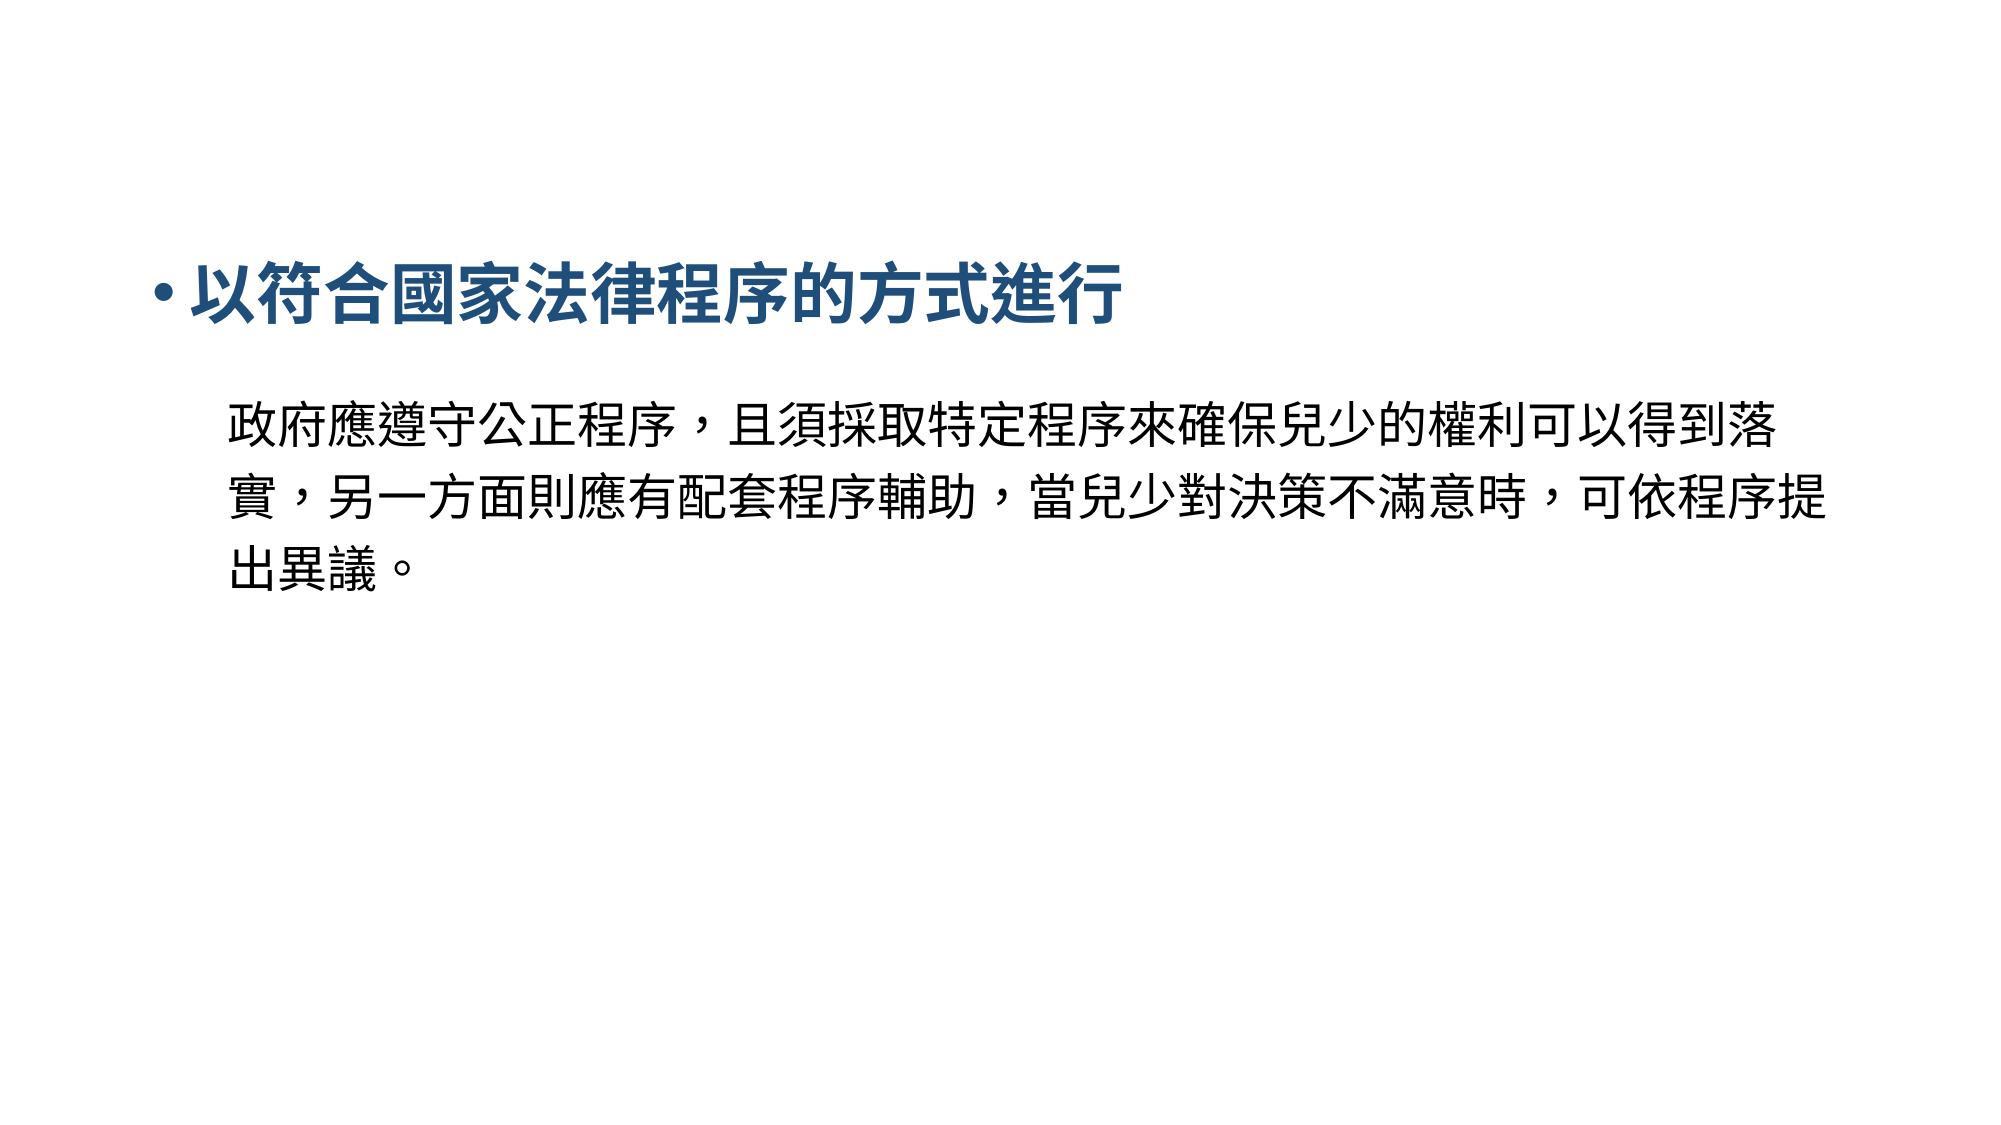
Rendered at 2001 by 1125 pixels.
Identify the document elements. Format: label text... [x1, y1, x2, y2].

list 以符合國家法律程序的方式進行 政府應遵守公正程序，且須採取特定程序來確保兒少的權利可以得到落實，另一方面則應有配套程序輔助，當兒少對決策不滿意時，可依程序提出異議。 [137, 163, 1863, 1014]
